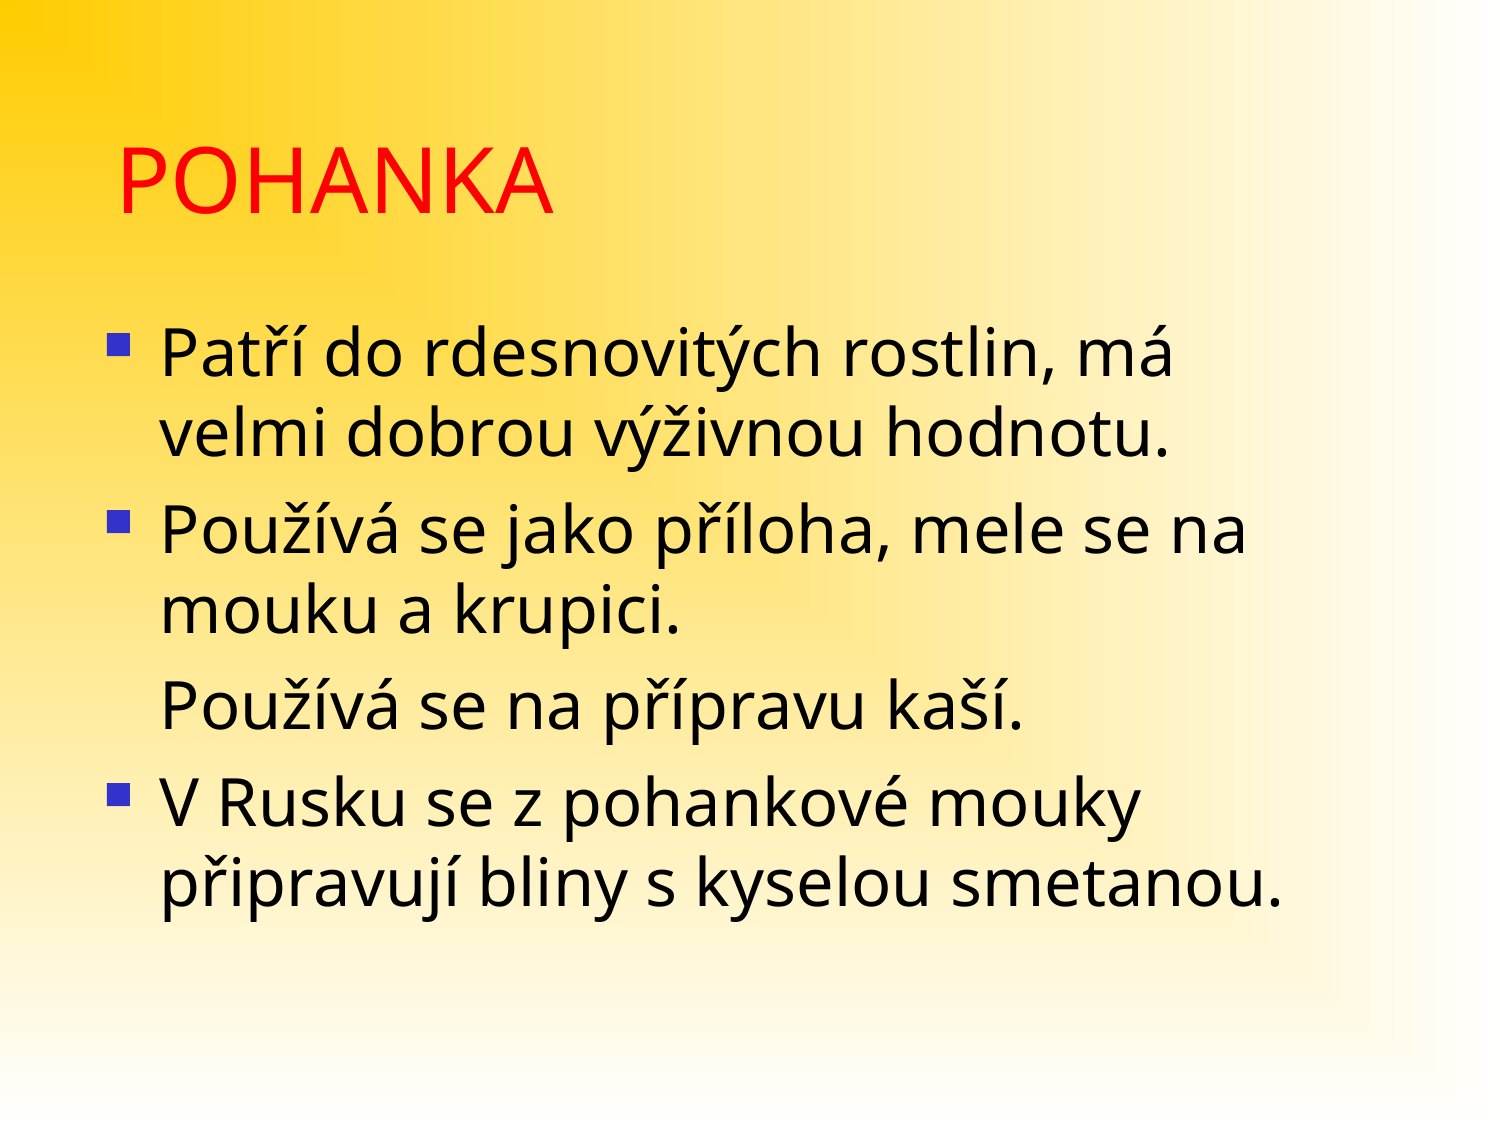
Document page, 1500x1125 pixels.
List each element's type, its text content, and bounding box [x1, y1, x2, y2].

picture [0, 0, 1500, 1125]
list Patří do rdesnovitých rostlin, má velmi dobrou výživnou hodnotu. Používá se jako příloha, mele se na mouku a krupici. Používá se na přípravu kaší. V Rusku se z pohankové mouky připravují bliny s kyselou smetanou. [88, 302, 1364, 976]
title POHANKA [100, 0, 1379, 240]
